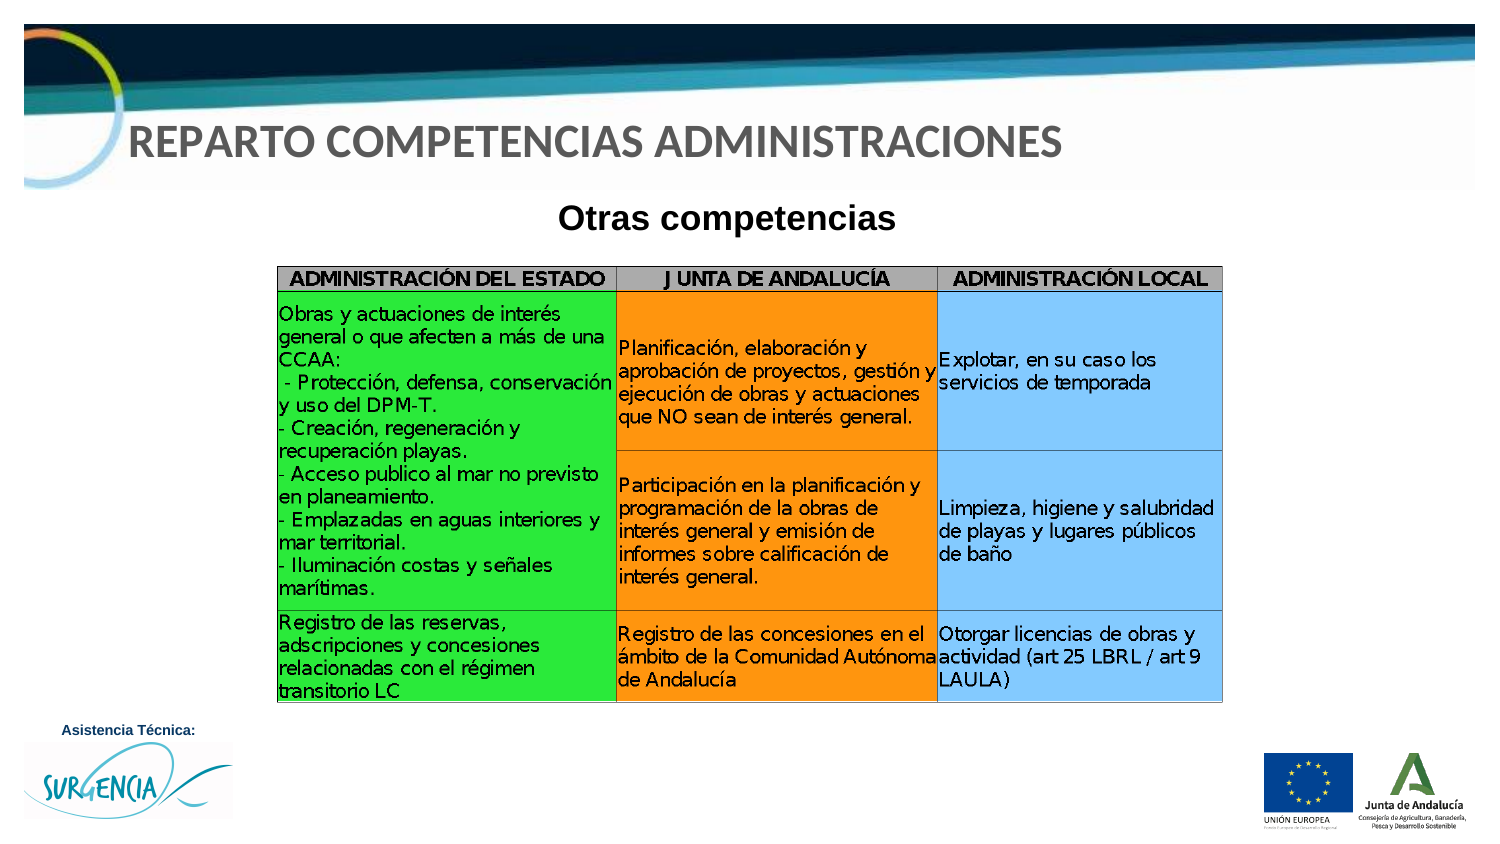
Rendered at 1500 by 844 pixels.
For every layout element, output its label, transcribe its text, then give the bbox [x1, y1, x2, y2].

text_box Asistencia Técnica: [41, 705, 216, 754]
picture [24, 24, 1475, 190]
text_box REPARTO COMPETENCIAS ADMINISTRACIONES [128, 90, 1163, 191]
picture [1264, 753, 1476, 830]
picture [277, 266, 1223, 744]
picture [24, 742, 233, 819]
text_box Otras competencias [557, 191, 943, 246]
